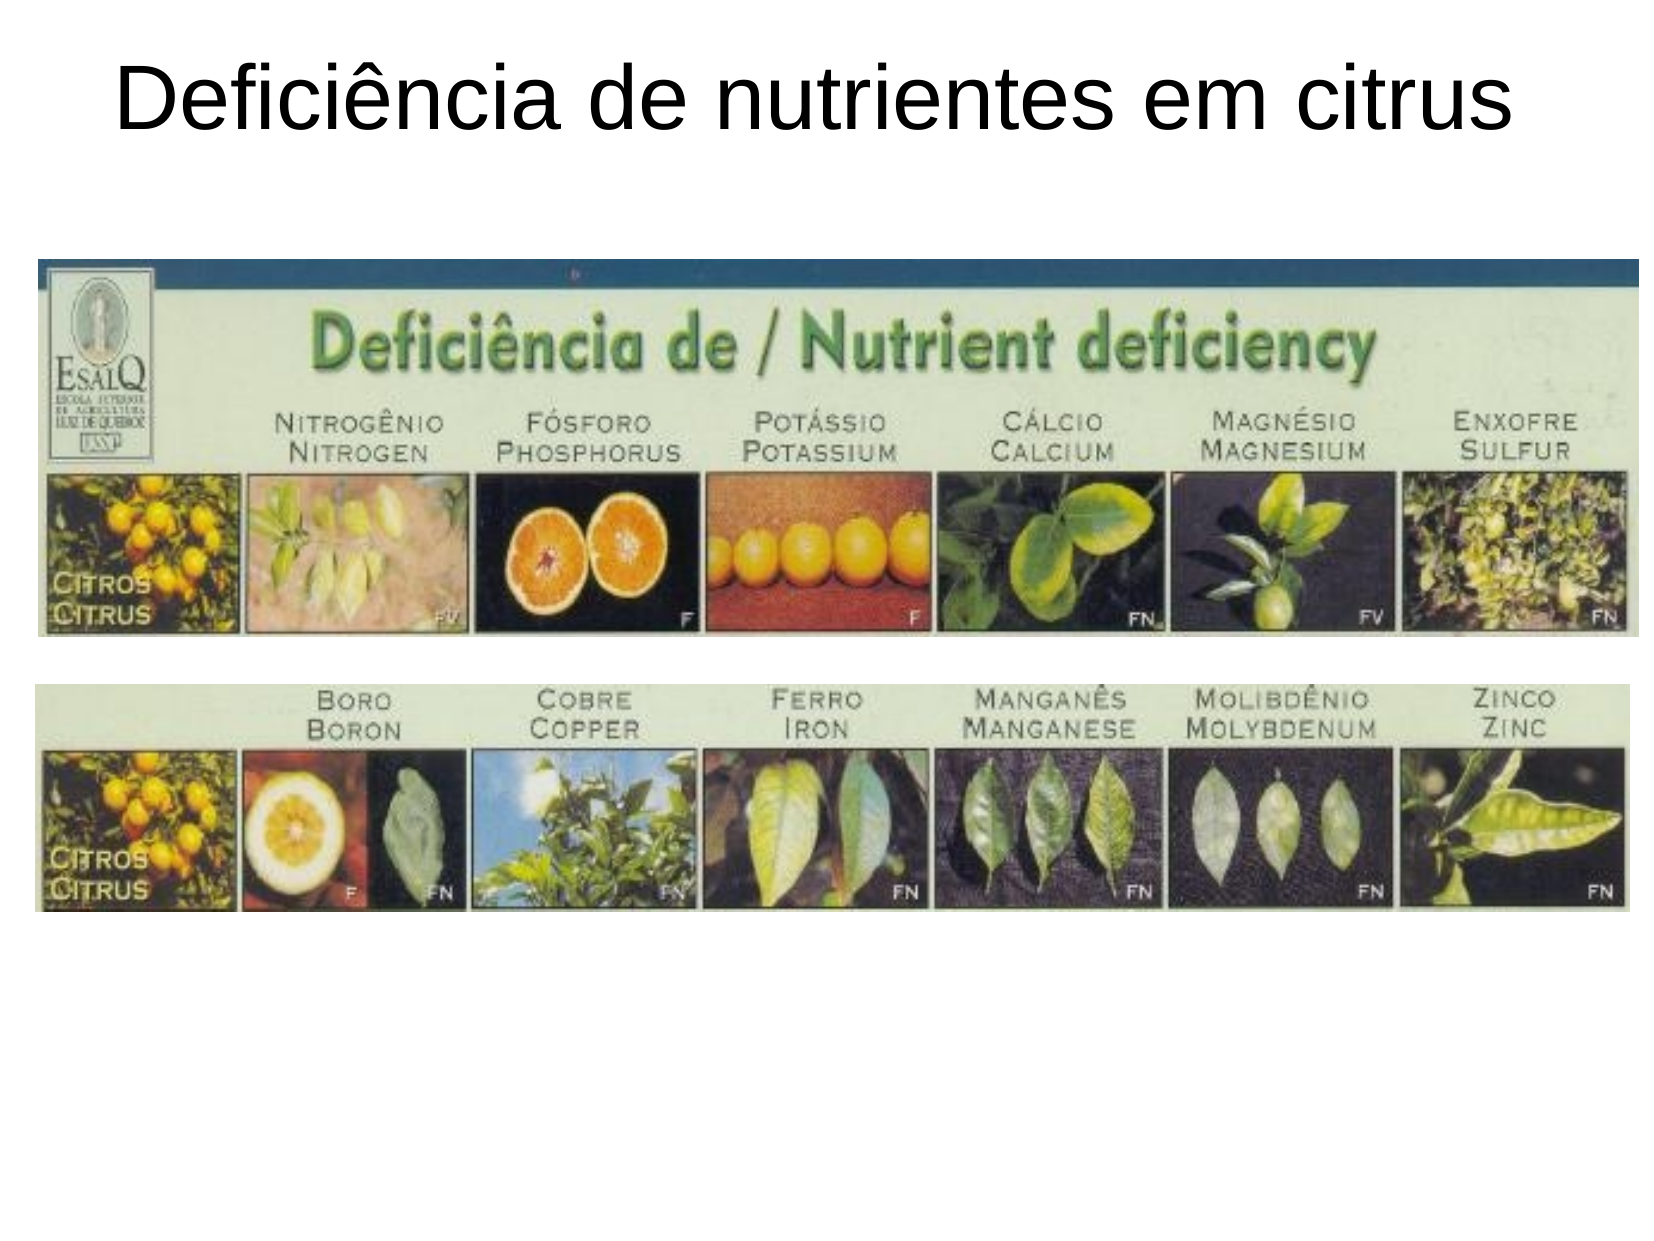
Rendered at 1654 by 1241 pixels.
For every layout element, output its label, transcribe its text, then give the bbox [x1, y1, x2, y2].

picture [38, 259, 1639, 637]
picture [35, 684, 1630, 912]
title Deficiência de nutrientes em citrus [23, 7, 1607, 189]
